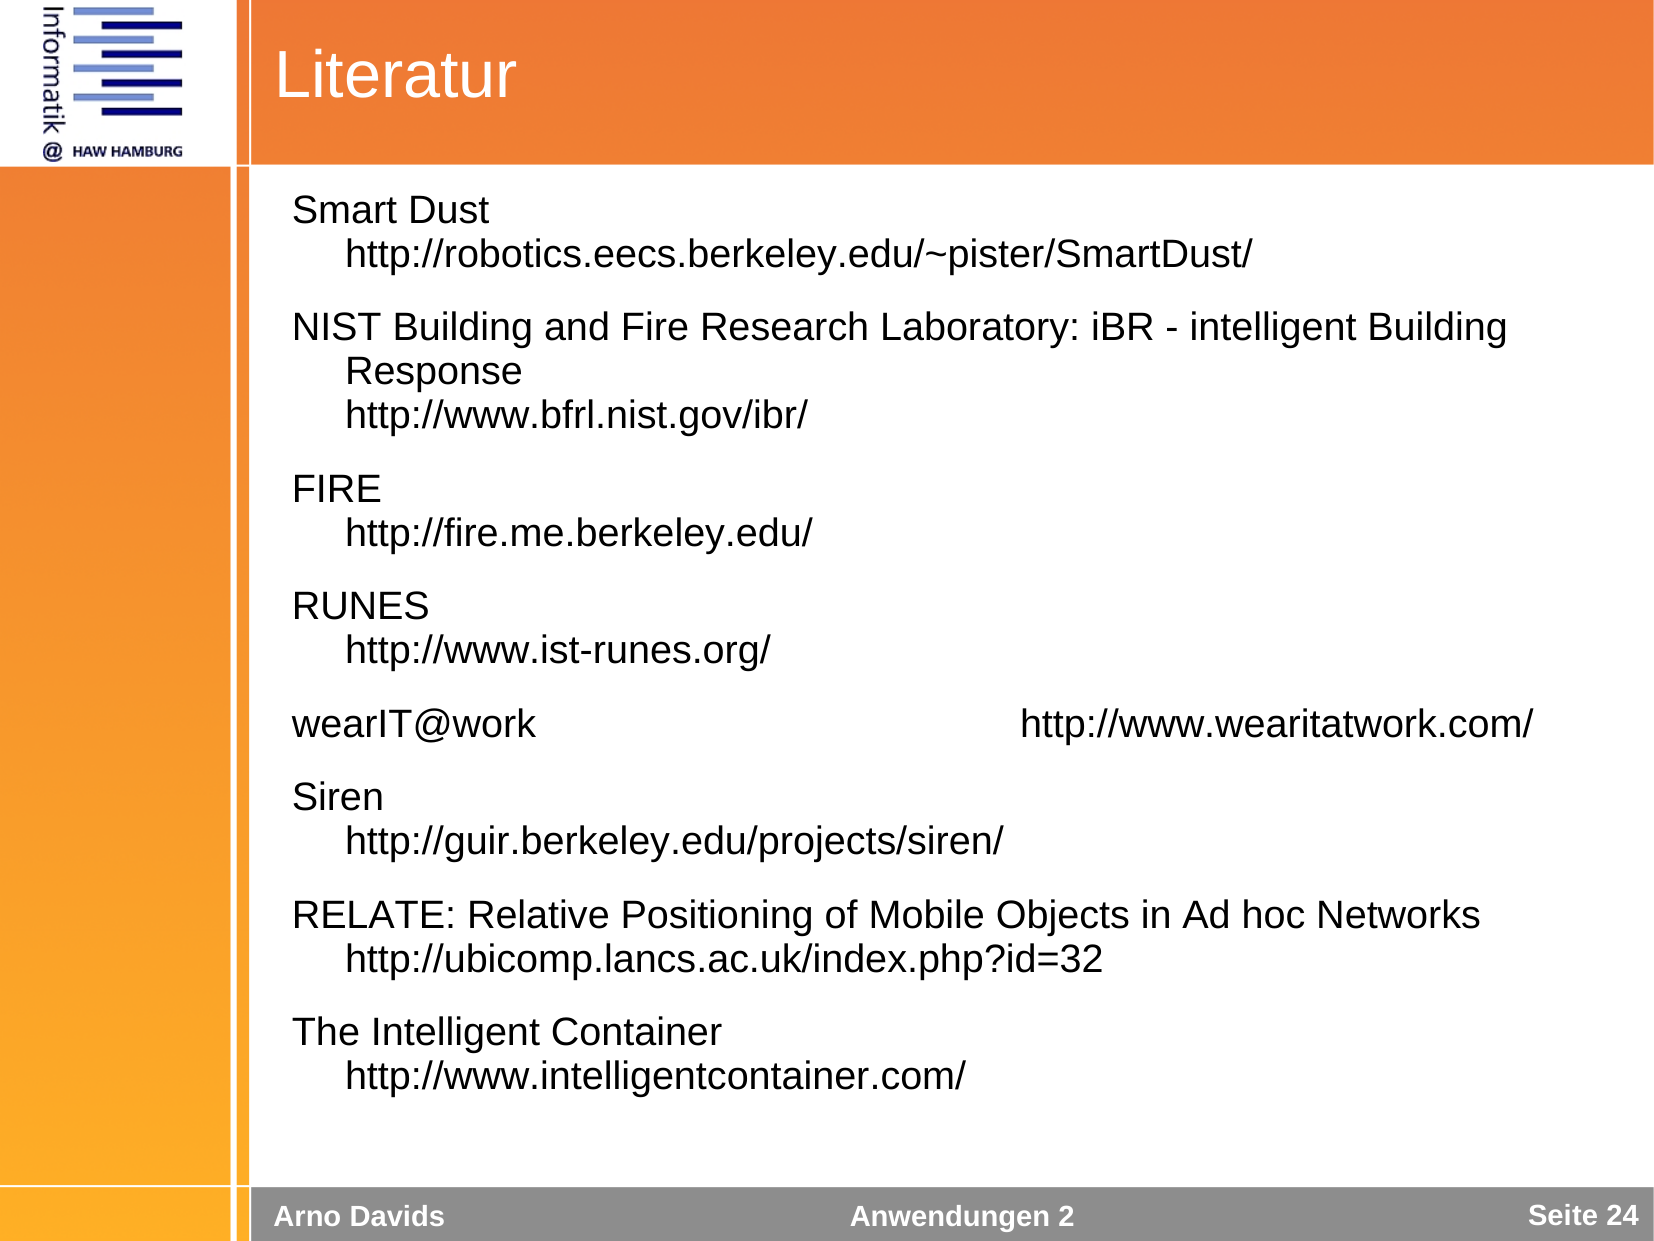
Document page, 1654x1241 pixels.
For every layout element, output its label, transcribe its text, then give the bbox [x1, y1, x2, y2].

title Literatur [274, 11, 1651, 137]
picture [43, 5, 186, 162]
list Smart Dust http://robotics.eecs.berkeley.edu/~pister/SmartDust/ NIST Building and Fire Research Laboratory: iBR - intelligent Building Response http://www.bfrl.nist.gov/ibr/ FIRE http://fire.me.berkeley.edu/ RUNES http://www.ist-runes.org/ wearIT@work http://www.wearitatwork.com/ Siren http://guir.berkeley.edu/projects/siren/ RELATE: Relative Positioning of Mobile Objects in Ad hoc Networks http://ubicomp.lancs.ac.uk/index.php?id=32 The Intelligent Container http://www.intelligentcontainer.com/ [274, 187, 1576, 1175]
picture [0, 0, 1654, 1241]
